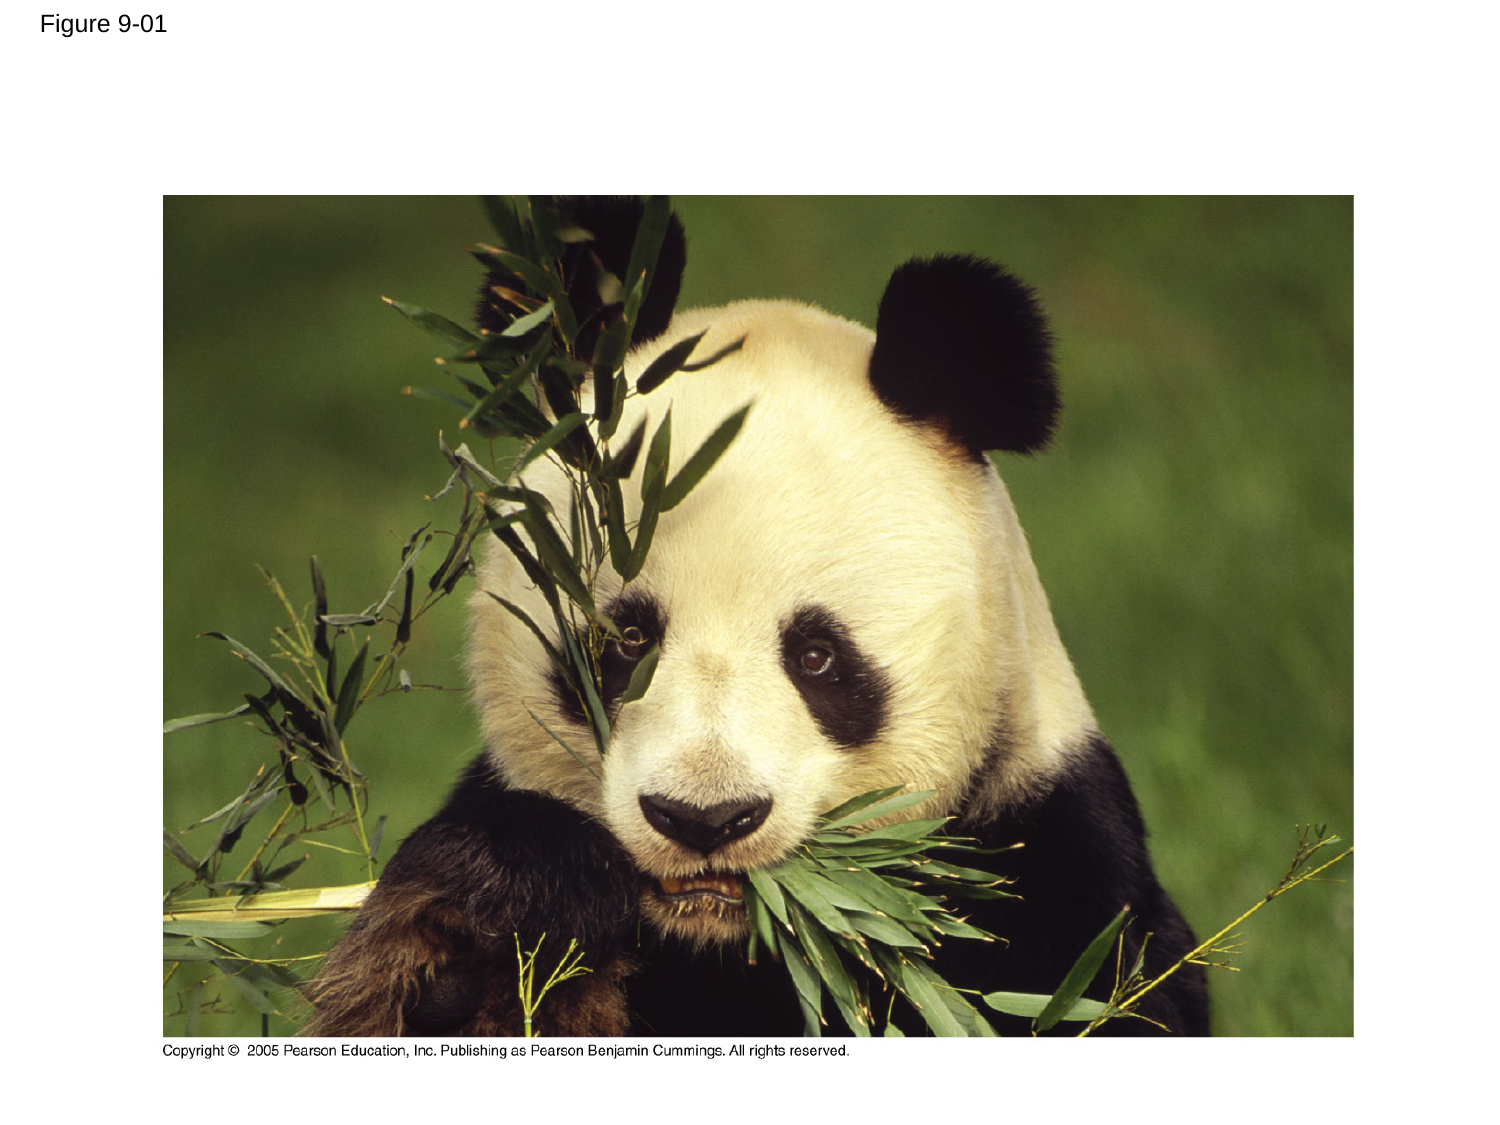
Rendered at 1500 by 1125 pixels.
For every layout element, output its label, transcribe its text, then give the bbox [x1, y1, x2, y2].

picture [137, 188, 1363, 1066]
title Figure 9-01 [25, 0, 1376, 188]
